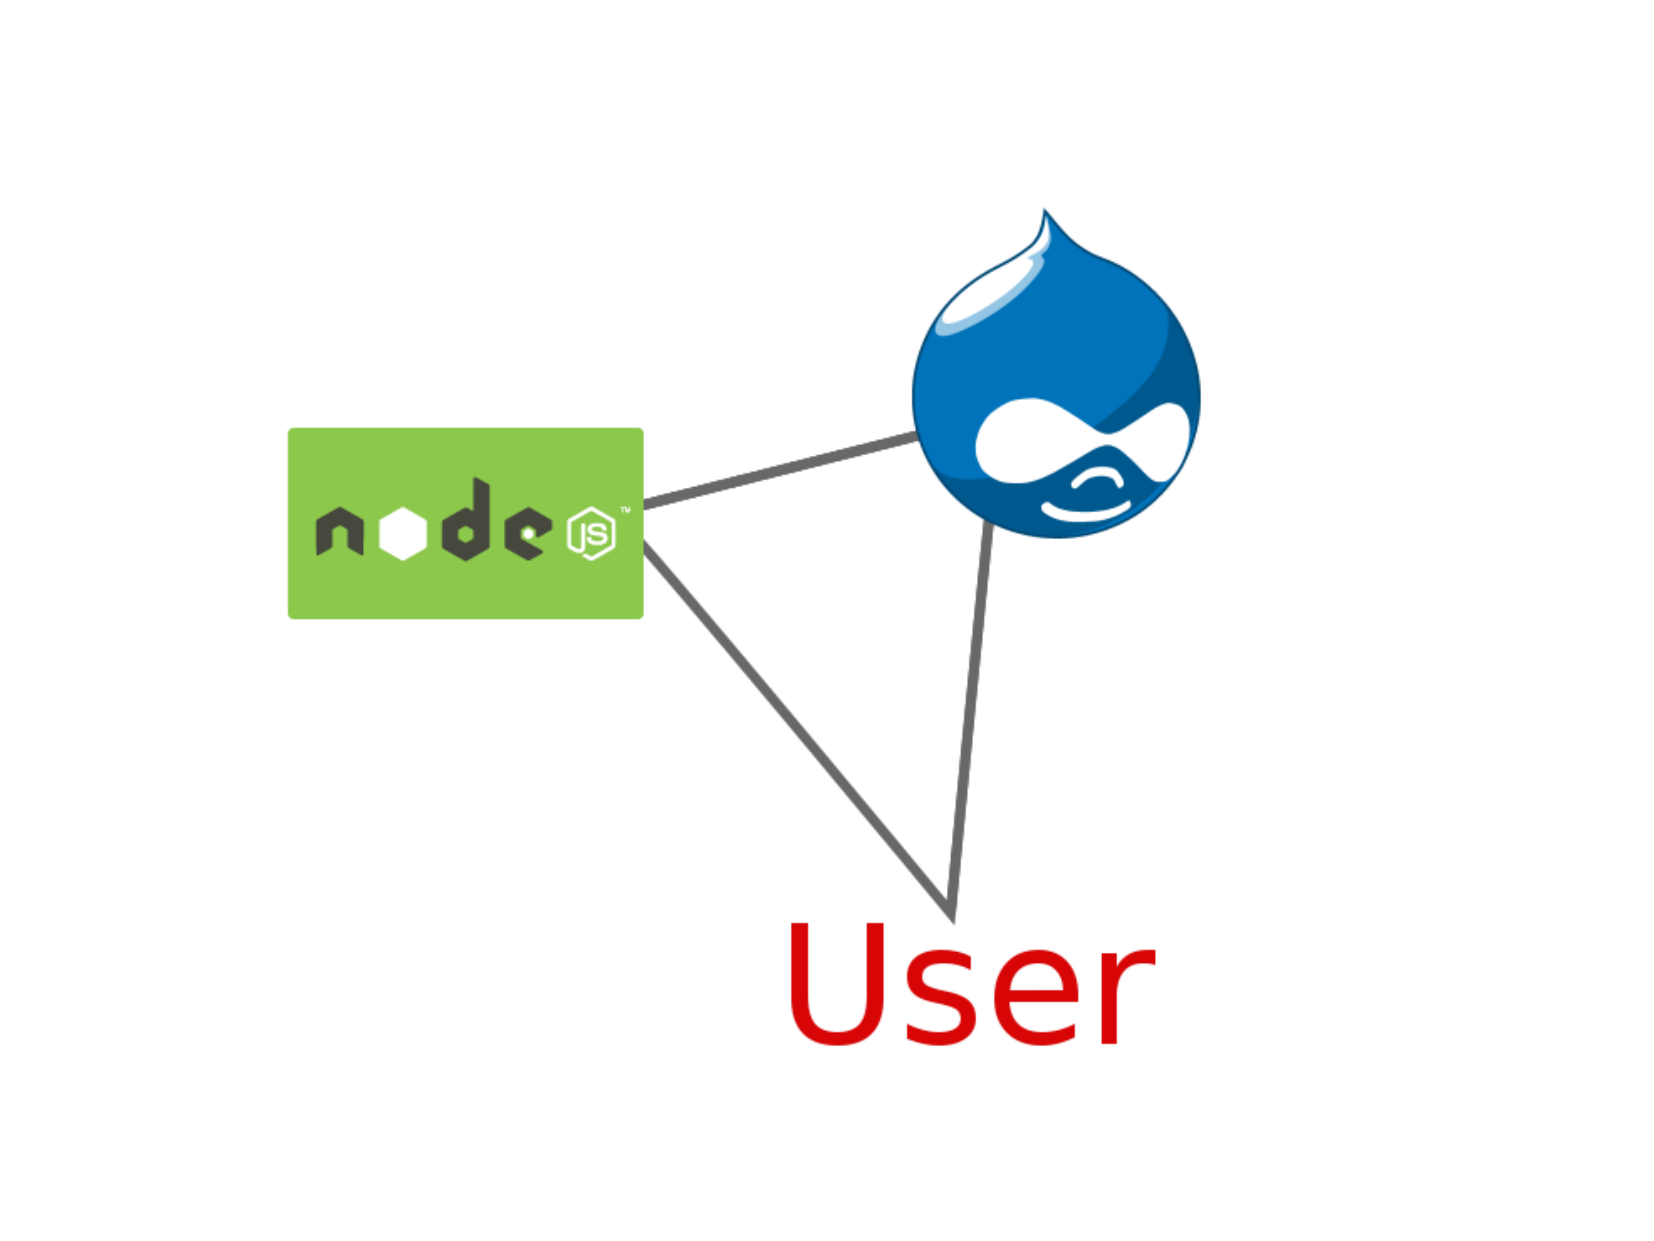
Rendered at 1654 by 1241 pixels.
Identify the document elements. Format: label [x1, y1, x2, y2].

picture [248, 126, 1347, 1150]
